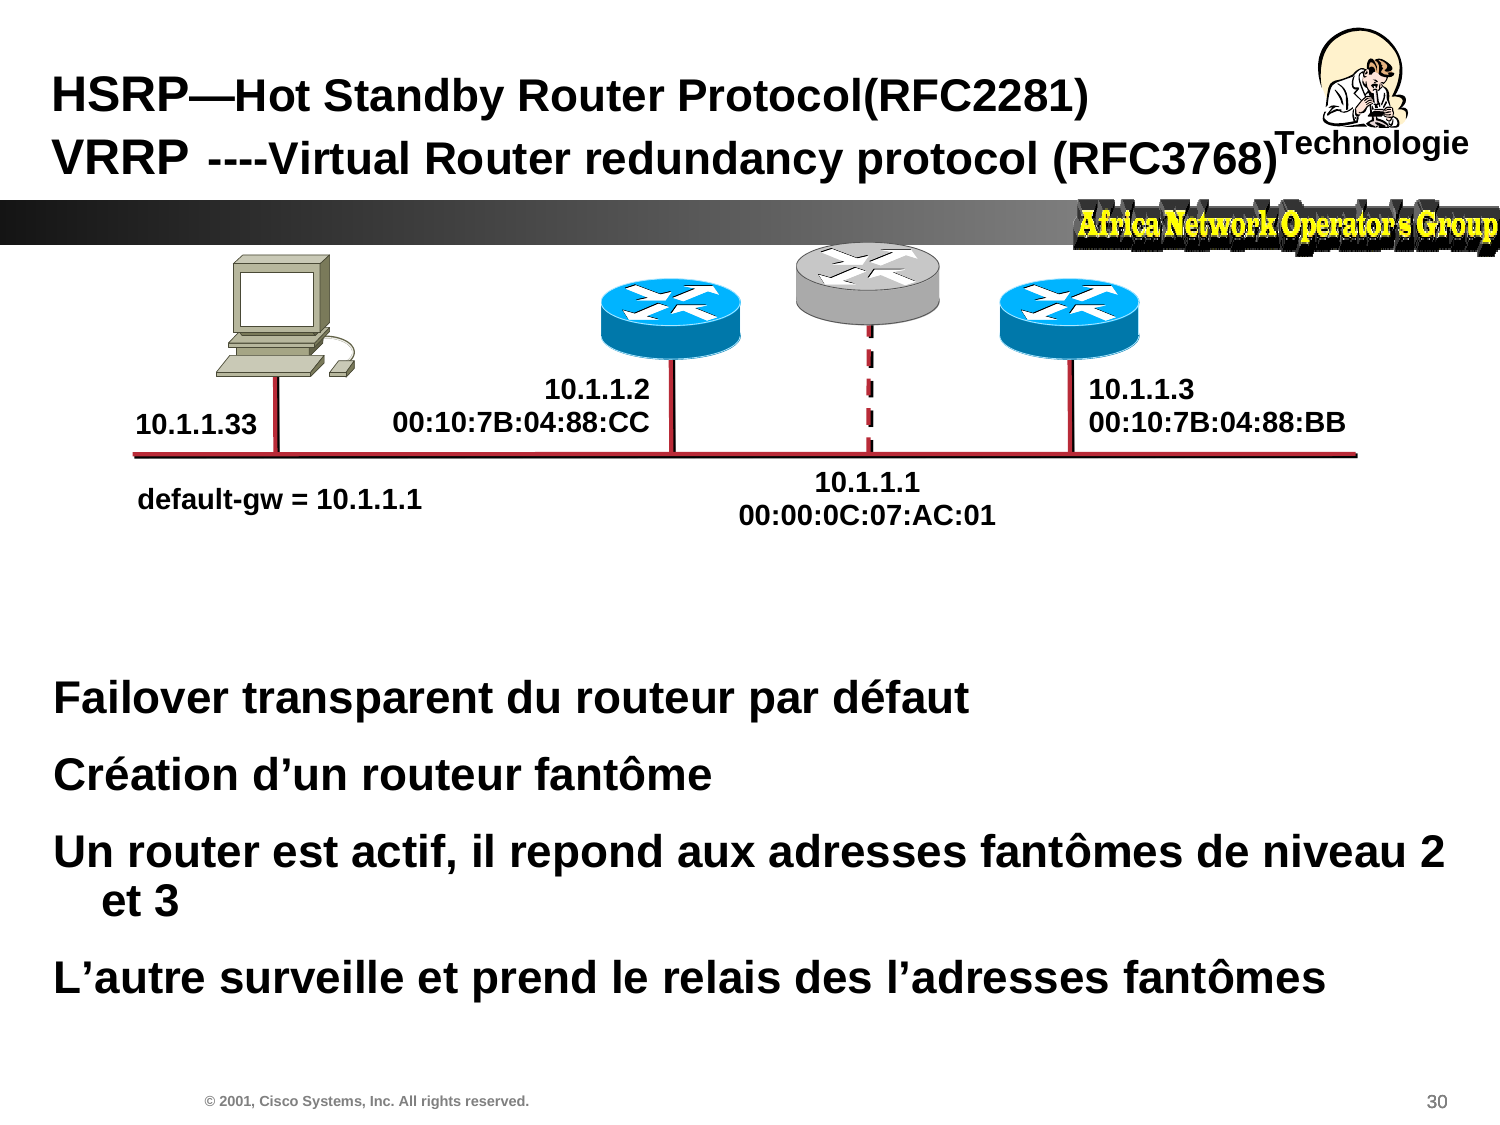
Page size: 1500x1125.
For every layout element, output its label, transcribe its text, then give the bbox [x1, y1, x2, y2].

text_box 10.1.1.3 00:10:7B:04:88:BB [1071, 364, 1364, 448]
picture [999, 278, 1140, 334]
picture [627, 286, 669, 300]
text_box 10.1.1.2 00:10:7B:04:88:CC [375, 364, 668, 448]
picture [1024, 304, 1065, 321]
title HSRP—Hot Standby Router Protocol(RFC2281) VRRP ----Virtual Router redundancy protocol (RFC3768) [37, 37, 1313, 196]
picture [796, 242, 940, 326]
picture [1071, 306, 1113, 322]
text_box 10.1.1.1 00:00:0C:07:AC:01 [721, 459, 1014, 540]
text_box 10.1.1.33 [118, 399, 275, 450]
picture [216, 254, 355, 378]
text_box Technologie [1262, 118, 1483, 168]
picture [1073, 286, 1115, 300]
picture [1026, 286, 1068, 300]
picture [1317, 26, 1409, 118]
picture [675, 286, 716, 300]
picture [673, 306, 714, 322]
list Failover transparent du routeur par défaut Création d’un routeur fantôme Un router est actif, il repond aux adresses fantômes de niveau 2 et 3 L’autre surveille et prend le relais des l’adresses fantômes [40, 653, 1463, 1025]
picture [1070, 180, 1500, 275]
picture [601, 278, 741, 306]
picture [625, 304, 666, 321]
text_box default-gw = 10.1.1.1 [120, 474, 440, 525]
picture [601, 337, 741, 360]
picture [999, 337, 1140, 360]
